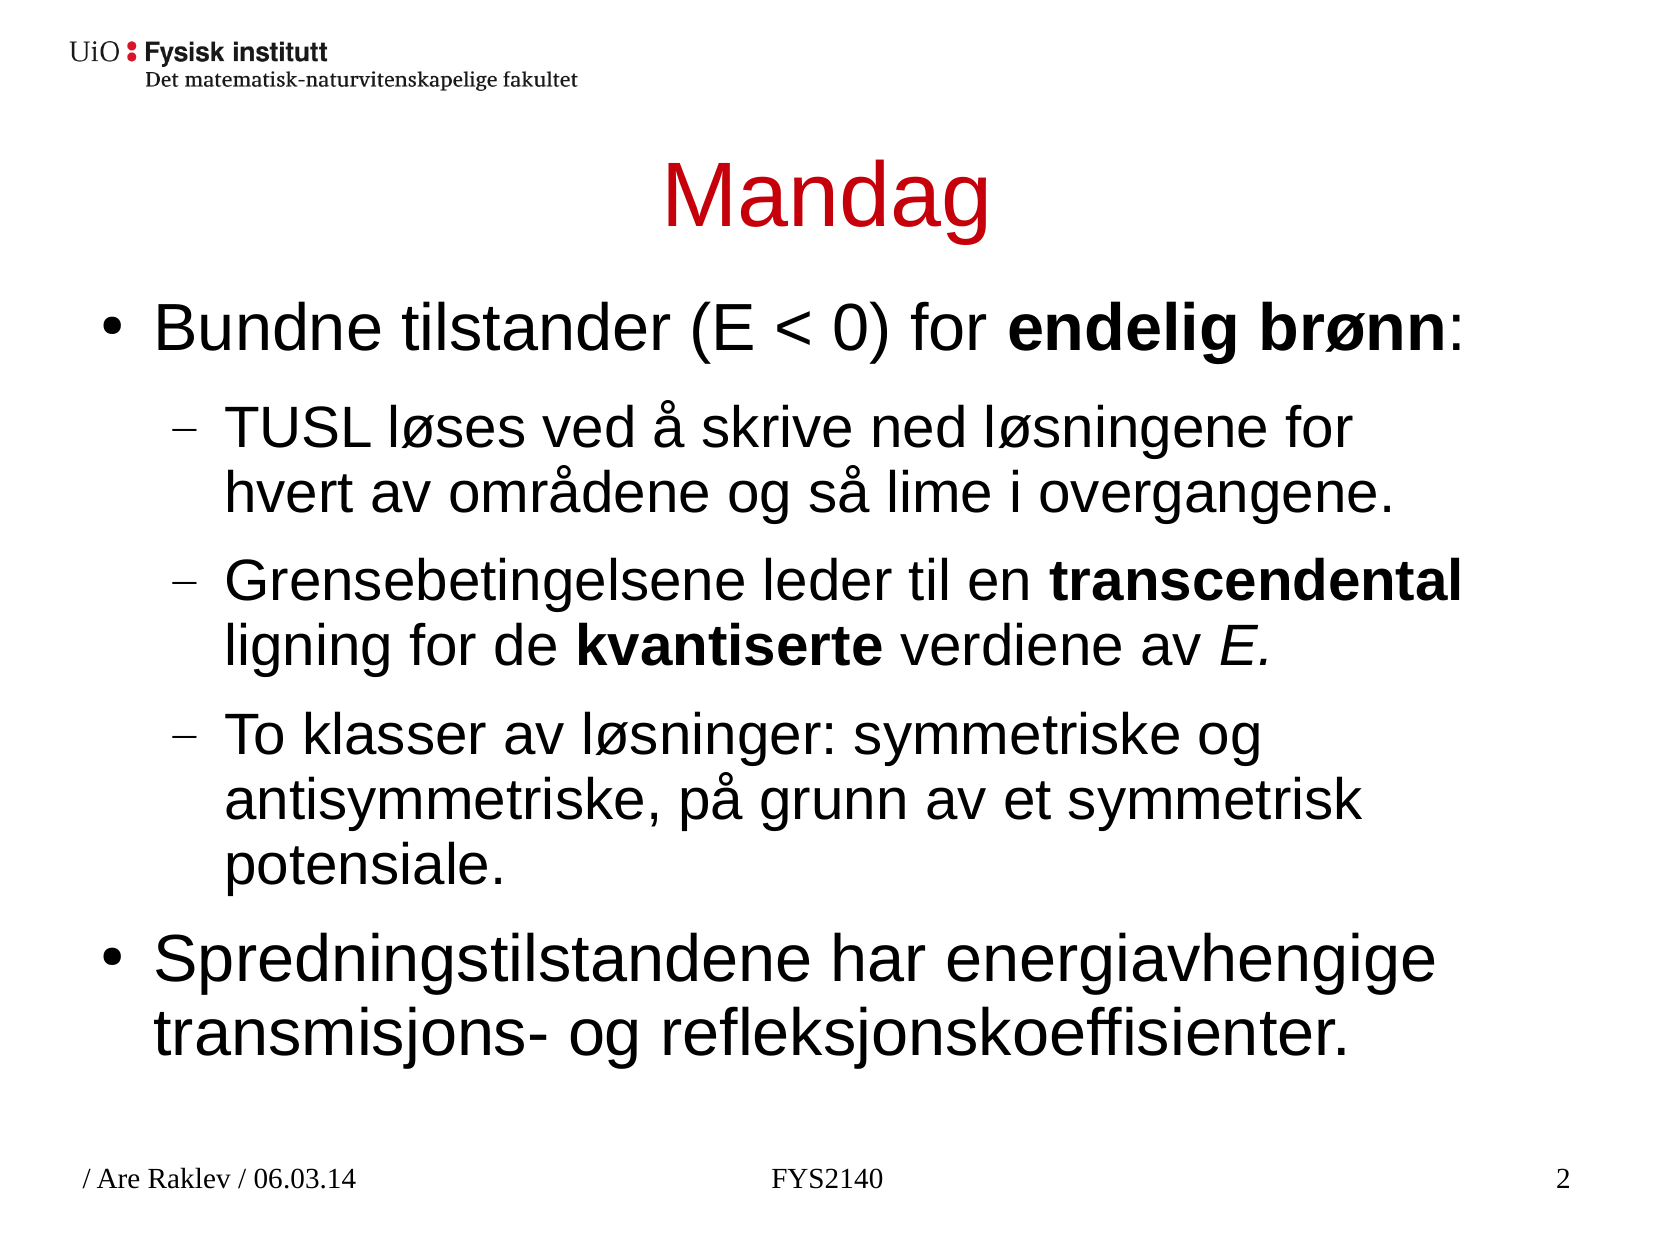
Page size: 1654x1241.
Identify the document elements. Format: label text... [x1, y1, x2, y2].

list Bundne tilstander (E < 0) for endelig brønn: TUSL løses ved å skrive ned løsningene for hvert av områdene og så lime i overgangene. Grensebetingelsene leder til en transcendental ligning for de kvantiserte verdiene av E. To klasser av løsninger: symmetriske og antisymmetriske, på grunn av et symmetrisk potensiale. Spredningstilstandene har energiavhengige transmisjons- og refleksjonskoeffisienter. [82, 290, 1501, 1094]
picture [68, 37, 581, 93]
title Mandag [82, 90, 1571, 298]
